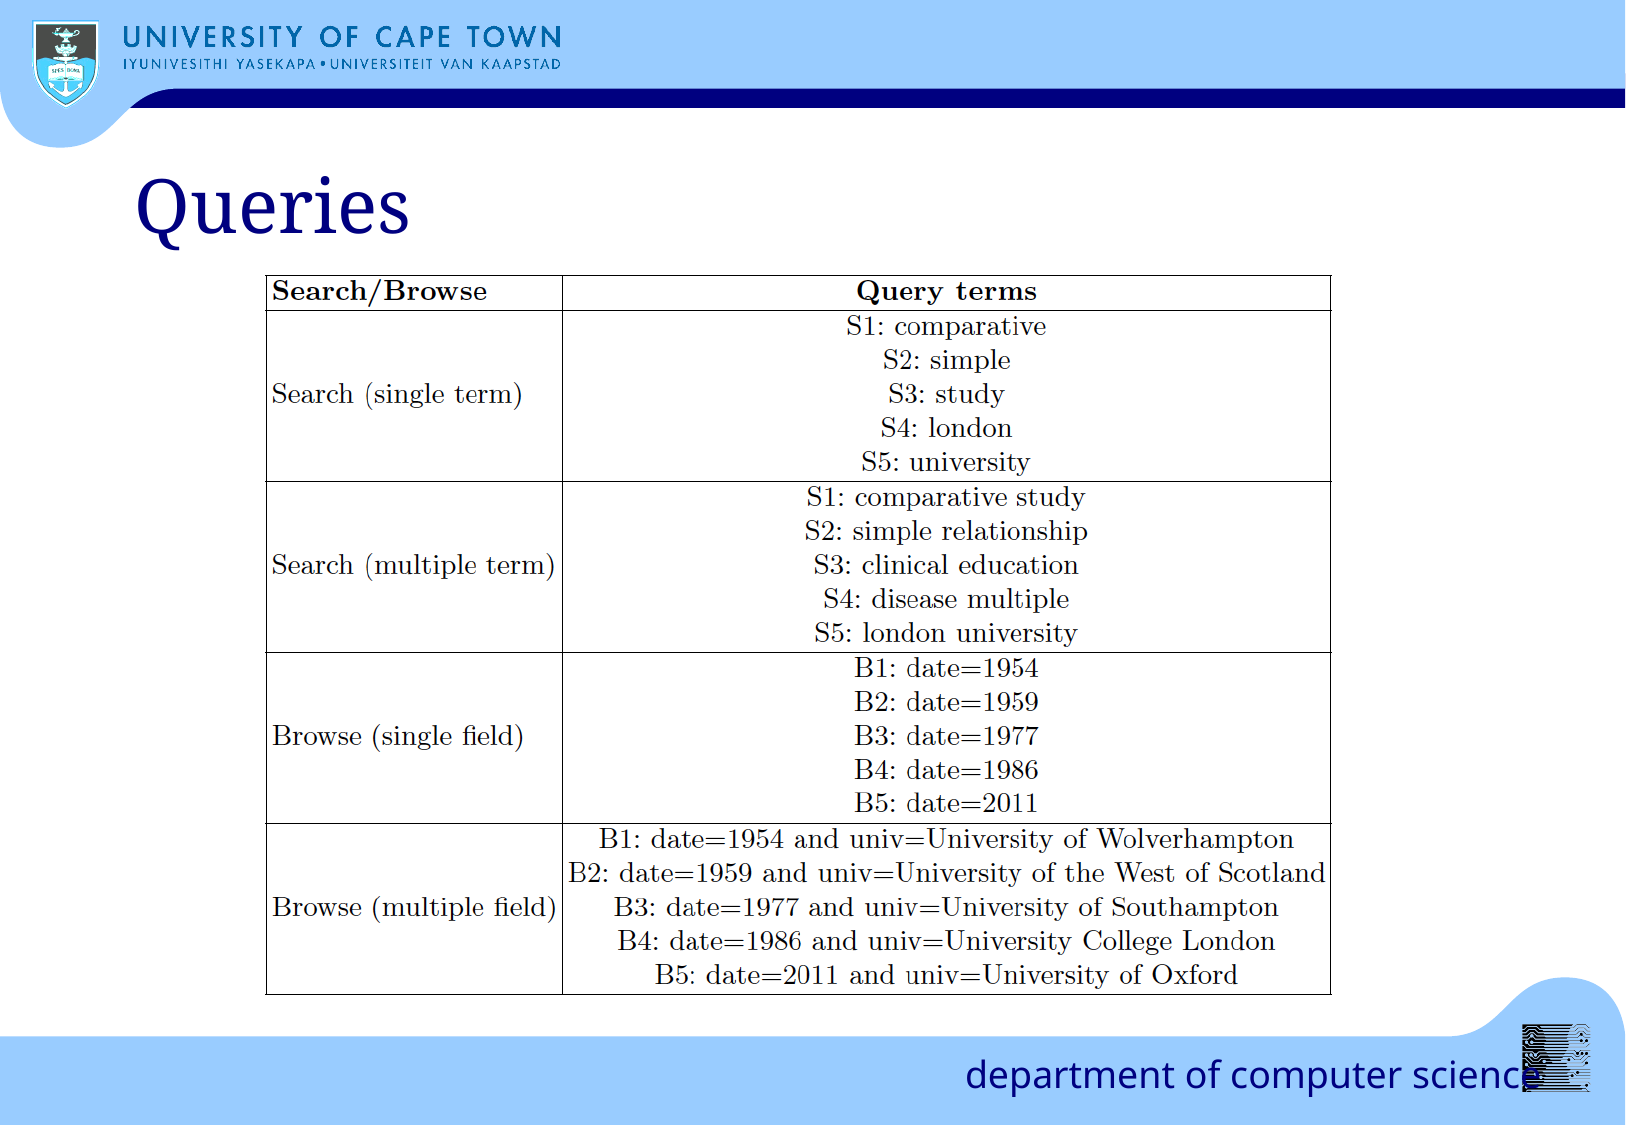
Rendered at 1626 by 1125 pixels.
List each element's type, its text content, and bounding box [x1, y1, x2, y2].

picture [1526, 1070, 1536, 1076]
picture [259, 265, 1341, 1004]
title Queries [134, 140, 1571, 268]
picture [1522, 1024, 1591, 1092]
picture [120, 23, 563, 71]
